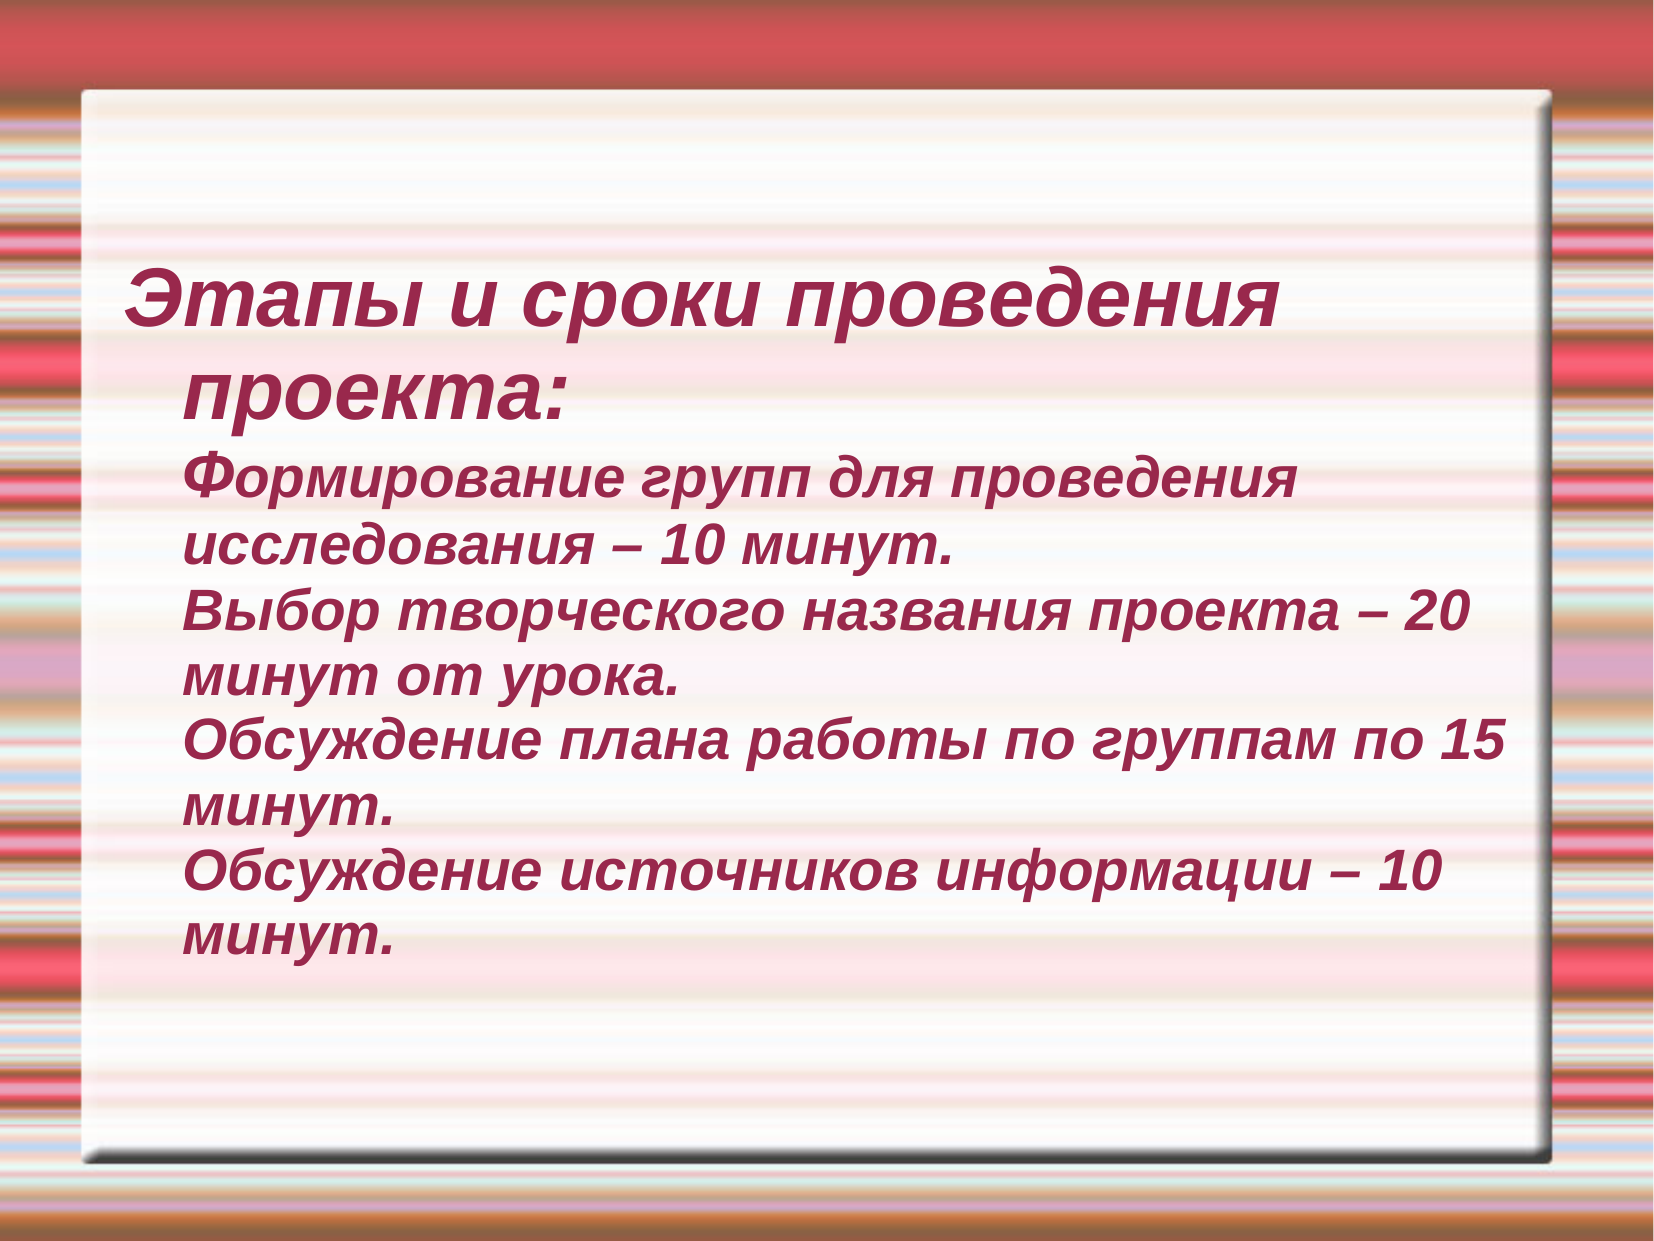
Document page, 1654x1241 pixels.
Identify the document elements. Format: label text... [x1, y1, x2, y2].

title Этапы и сроки проведения проекта: Формирование групп для проведения исследования – 10 минут. Выбор творческого названия проекта – 20 минут от урока. Обсуждение плана работы по группам по 15 минут. Обсуждение источников информации – 10 минут. [123, 185, 1536, 1034]
picture [0, 0, 1654, 1241]
